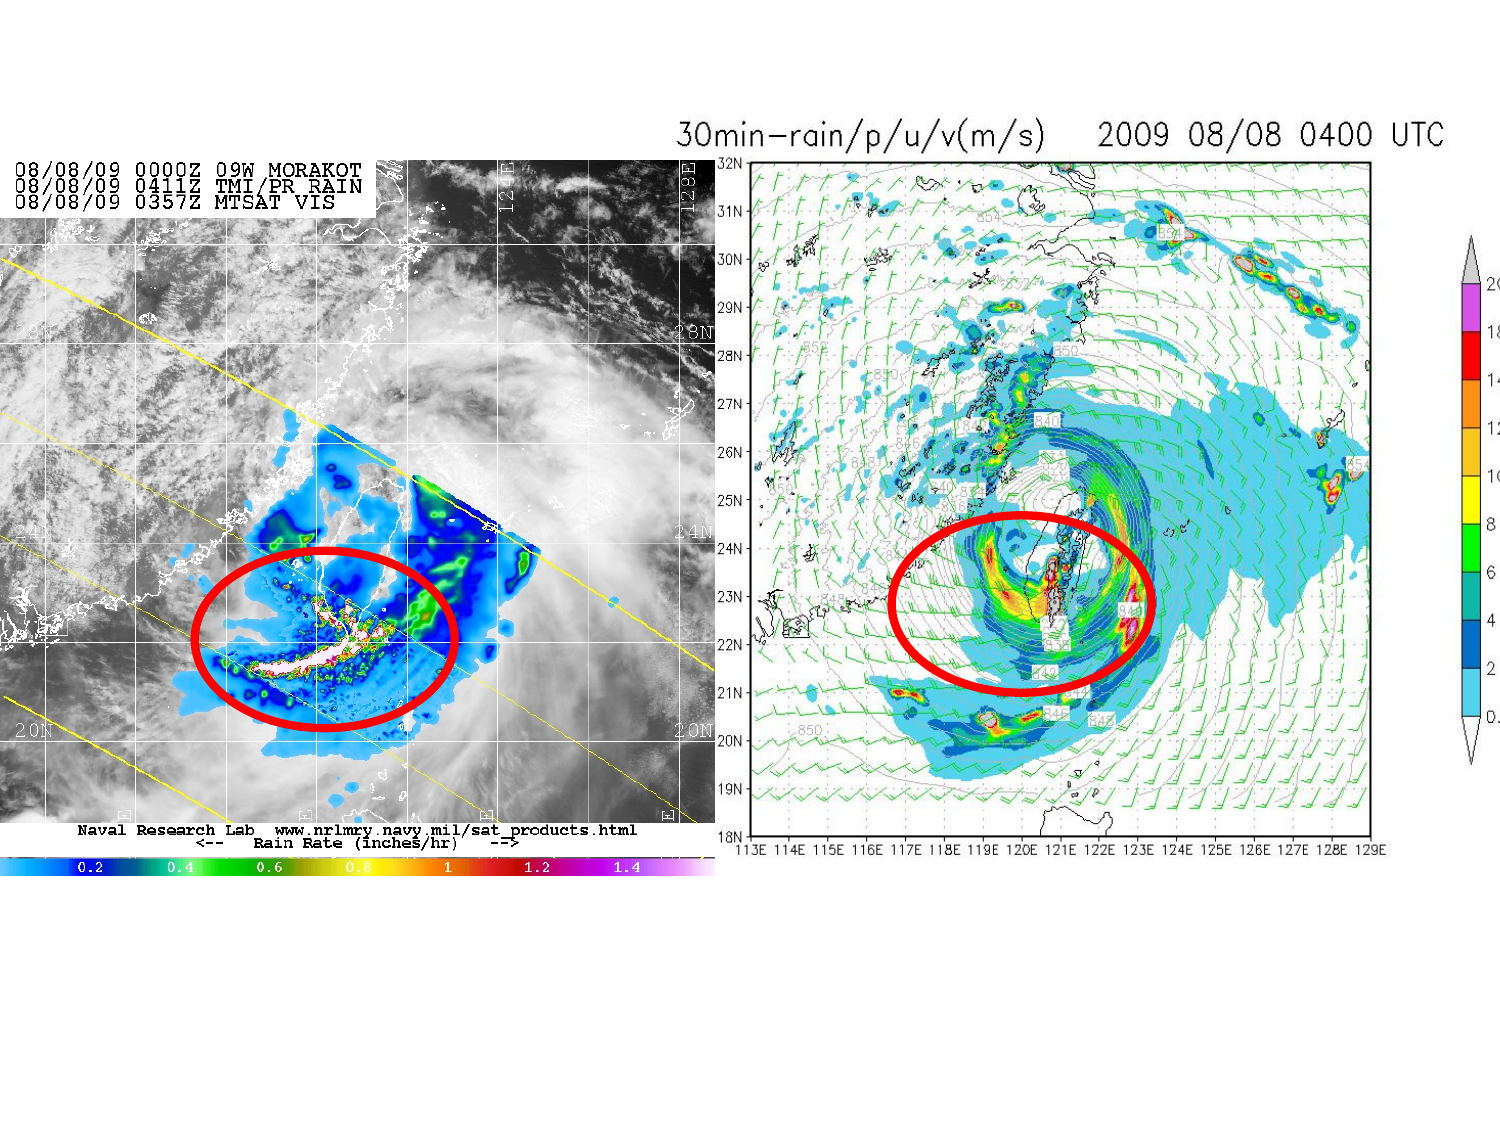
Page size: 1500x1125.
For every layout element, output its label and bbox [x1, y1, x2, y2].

picture [0, 90, 1500, 908]
